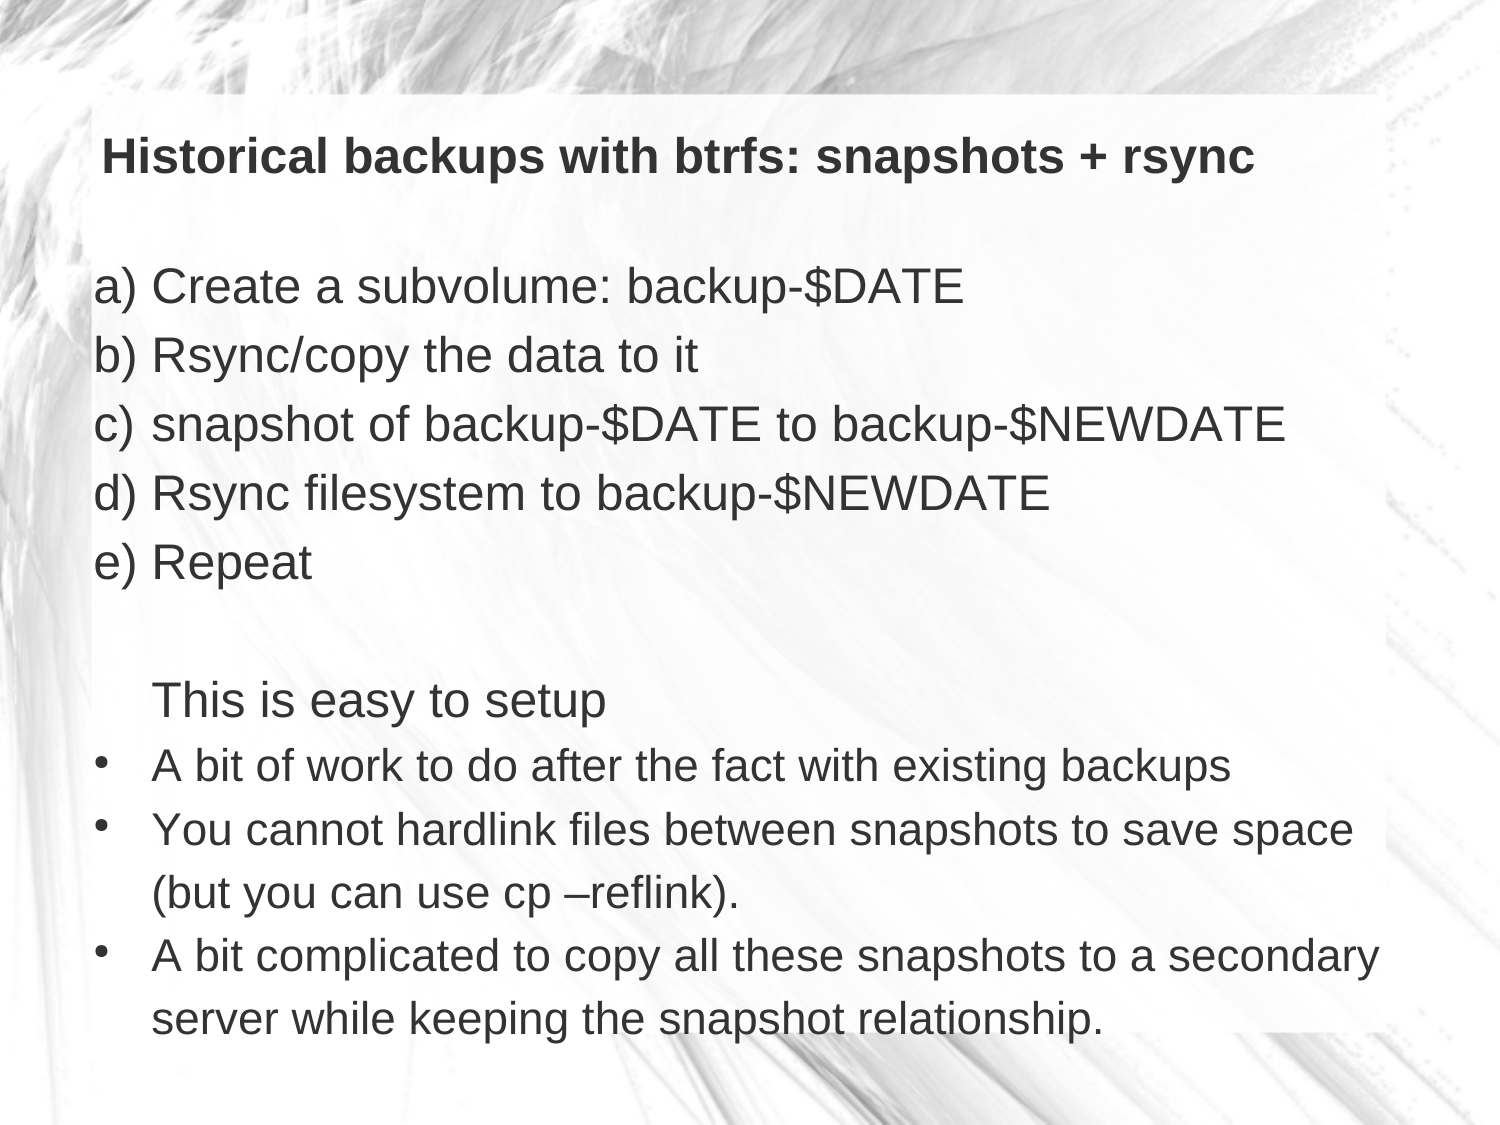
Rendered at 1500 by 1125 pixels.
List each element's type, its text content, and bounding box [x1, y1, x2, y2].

picture [0, 0, 1500, 1125]
title Historical backups with btrfs: snapshots + rsync [61, 108, 1412, 205]
list Create a subvolume: backup-$DATE Rsync/copy the data to it snapshot of backup-$DATE to backup-$NEWDATE Rsync filesystem to backup-$NEWDATE Repeat This is easy to setup A bit of work to do after the fact with existing backups You cannot hardlink files between snapshots to save space (but you can use cp –reflink). A bit complicated to copy all these snapshots to a secondary server while keeping the snapshot relationship. [61, 229, 1412, 1066]
